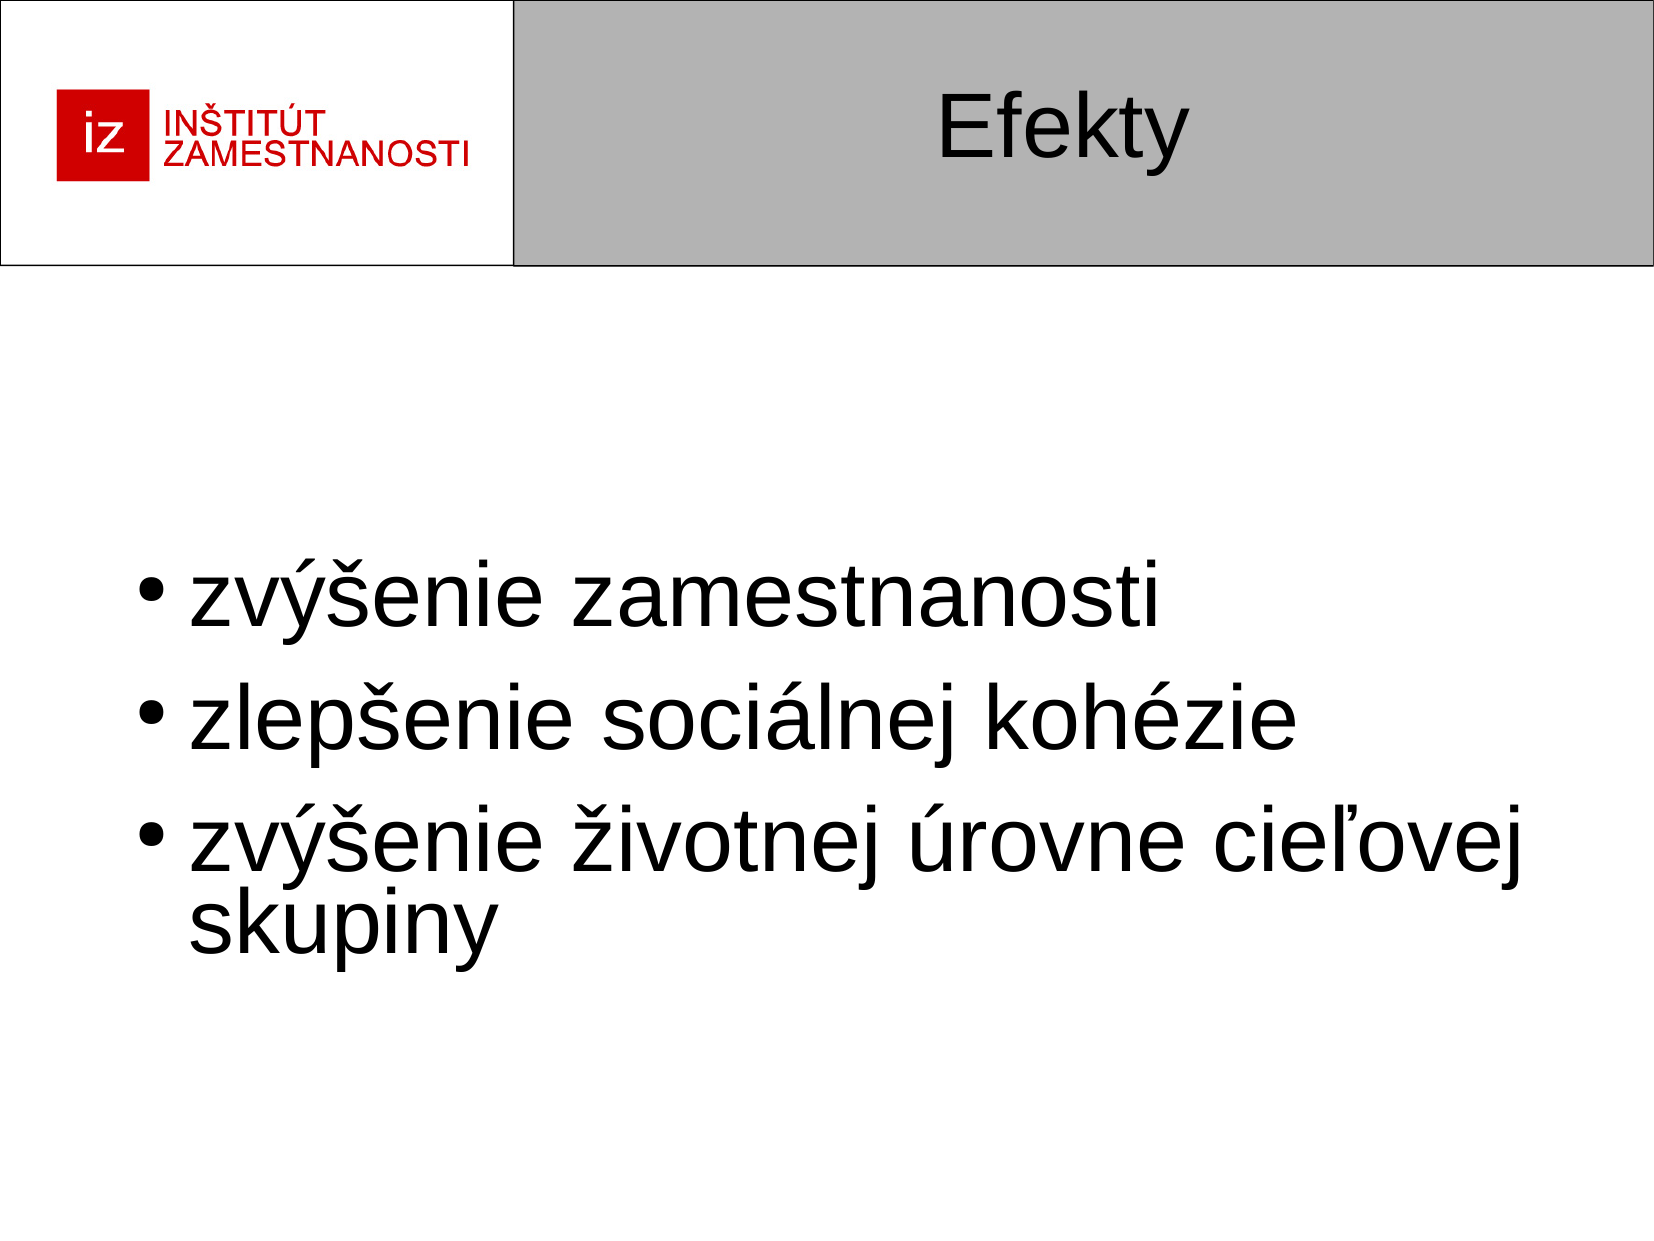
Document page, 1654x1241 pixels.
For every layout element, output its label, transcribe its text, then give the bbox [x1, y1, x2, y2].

picture [5, 8, 512, 257]
list zvýšenie zamestnanosti zlepšenie sociálnej kohézie zvýšenie životnej úrovne cieľovej skupiny [118, 561, 1530, 1034]
title Efekty [561, 37, 1565, 229]
